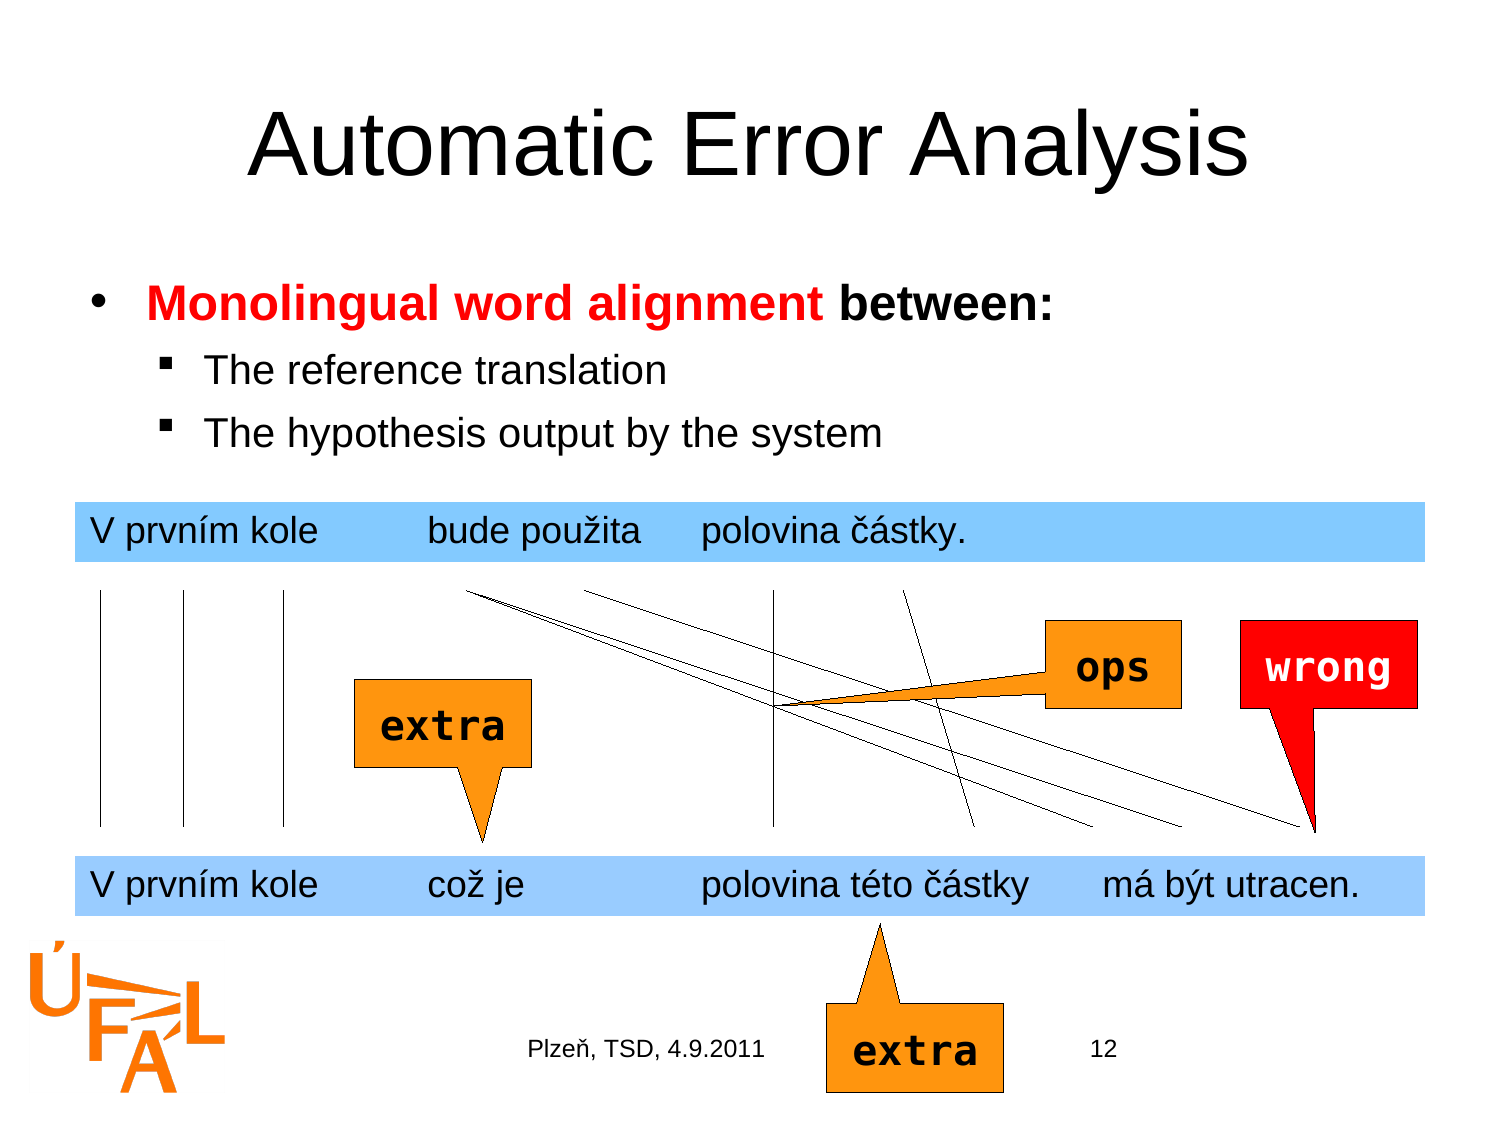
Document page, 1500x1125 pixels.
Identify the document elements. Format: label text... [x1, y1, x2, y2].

table_cell [1088, 562, 1425, 856]
list Monolingual word alignment between: The reference translation The hypothesis output by the system [75, 262, 1426, 502]
text_box extra [826, 923, 1004, 1093]
table_cell má být utracen. [1088, 856, 1425, 916]
table_cell [75, 562, 413, 856]
table_header [1088, 502, 1425, 562]
title Automatic Error Analysis [75, 14, 1426, 262]
table_header bude použita [413, 502, 686, 562]
table_header polovina částky. [686, 502, 1088, 562]
text_box wrong [1240, 620, 1418, 833]
table_cell V prvním kole [75, 856, 413, 916]
text_box ops [773, 620, 1182, 709]
table_cell [686, 562, 1088, 856]
table_header V prvním kole [75, 502, 413, 562]
table_cell polovina této částky [686, 856, 1088, 916]
table_cell což je [413, 856, 686, 916]
text_box extra [354, 679, 532, 843]
table_cell [413, 562, 686, 856]
picture [29, 940, 225, 1093]
